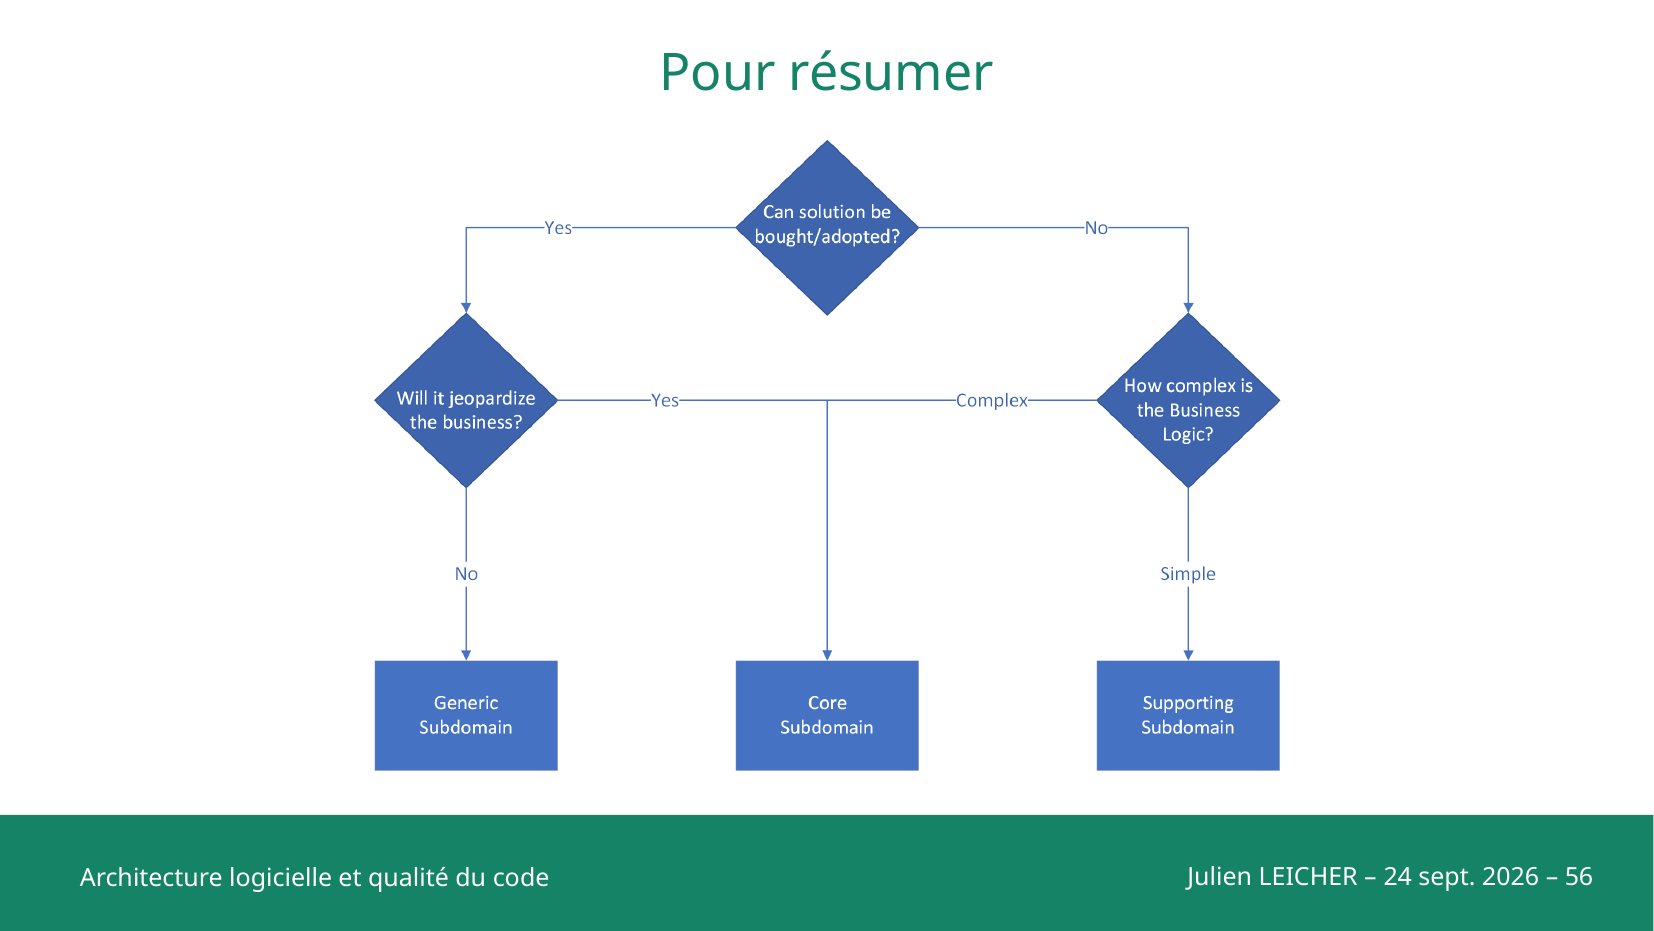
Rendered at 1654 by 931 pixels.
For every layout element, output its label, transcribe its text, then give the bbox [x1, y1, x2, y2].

text_box Architecture logicielle et qualité du code [64, 852, 798, 898]
text_box Pour résumer [0, 27, 1654, 113]
picture [373, 139, 1281, 814]
text_box Julien LEICHER – 18 mars 2022 – <number> [0, 814, 1654, 931]
